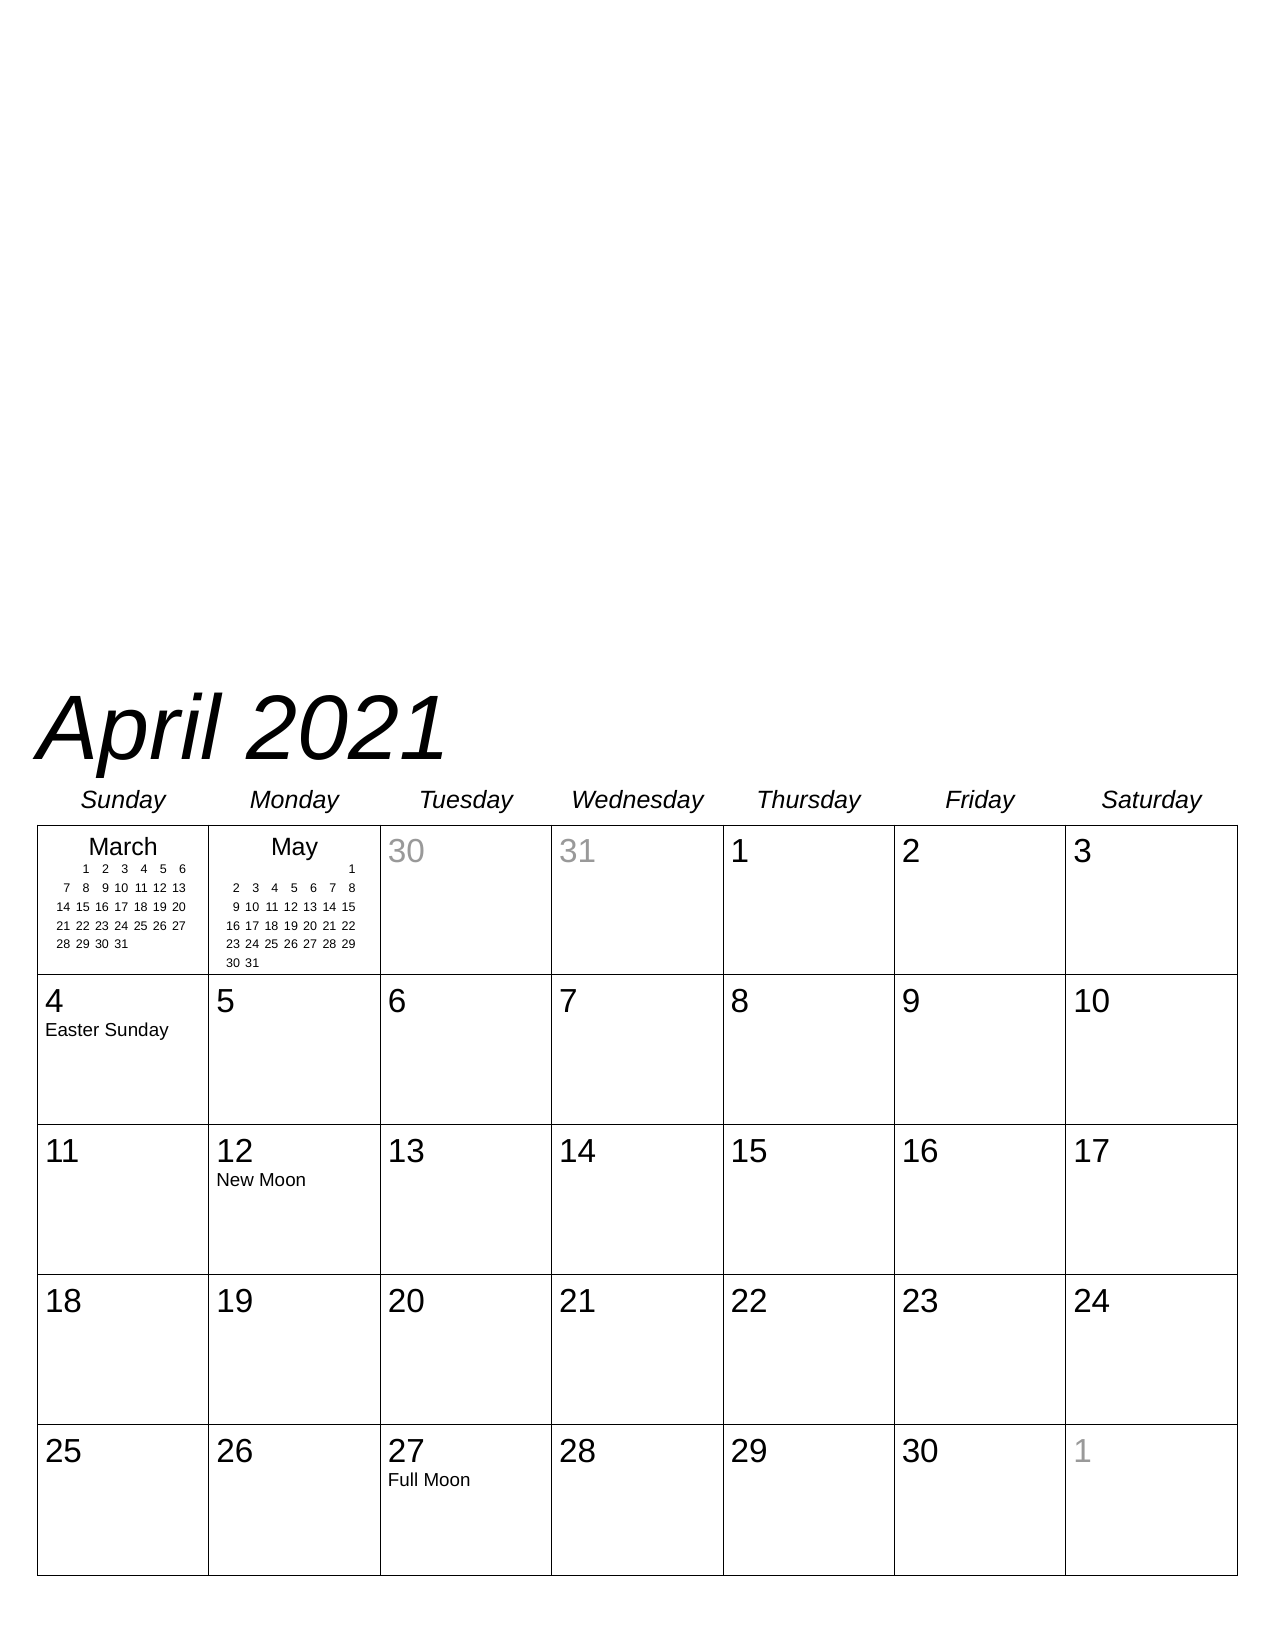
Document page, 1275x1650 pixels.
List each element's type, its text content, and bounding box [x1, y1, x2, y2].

table_cell [70, 956, 90, 975]
table_header 3 [1066, 826, 1237, 974]
table_cell 20 [167, 900, 186, 919]
table_cell 23 [895, 1275, 1065, 1424]
table_header March [38, 826, 208, 974]
table_cell [128, 938, 148, 956]
table_cell [336, 956, 356, 975]
table_cell 15 [70, 900, 90, 919]
table_cell 30 [221, 956, 240, 975]
table_header [240, 863, 259, 881]
table_header 1 [70, 863, 90, 881]
table_cell 21 [552, 1275, 723, 1424]
table_cell 7 [51, 881, 70, 900]
table_cell [167, 938, 186, 956]
table_header 3 [109, 863, 128, 881]
table_cell [90, 956, 109, 975]
table_cell 23 [90, 919, 109, 938]
table_cell 13 [298, 900, 317, 919]
table_cell 28 [317, 938, 336, 956]
table_cell 8 [724, 975, 894, 1124]
table_cell 2 [221, 881, 240, 900]
table_cell 17 [109, 900, 128, 919]
table_cell 25 [38, 1425, 208, 1575]
table_header [317, 863, 336, 881]
table_cell 10 [1066, 975, 1237, 1124]
table_header [279, 863, 298, 881]
table_cell 30 [895, 1425, 1065, 1575]
table_cell 19 [148, 900, 167, 919]
table_header 30 [381, 826, 551, 974]
table_cell [128, 956, 148, 975]
table_cell 11 [38, 1125, 208, 1274]
table_cell 17 [1066, 1125, 1237, 1274]
table_cell 5 [279, 881, 298, 900]
table_header May [209, 826, 380, 974]
table_cell 5 [209, 975, 380, 1124]
table_cell 20 [298, 919, 317, 938]
table_cell 3 [240, 881, 259, 900]
table_cell 13 [381, 1125, 551, 1274]
table_header 1 [336, 863, 356, 881]
table_cell 26 [148, 919, 167, 938]
table_cell 22 [724, 1275, 894, 1424]
table_cell 7 [552, 975, 723, 1124]
table_cell 31 [109, 938, 128, 956]
table_cell 28 [51, 938, 70, 956]
table_cell 27 [167, 919, 186, 938]
table_header Thursday [723, 779, 895, 824]
table_cell 14 [552, 1125, 723, 1274]
table_cell 23 [221, 938, 240, 956]
table_cell 21 [317, 919, 336, 938]
table_cell 10 [109, 881, 128, 900]
table_cell 24 [1066, 1275, 1237, 1424]
table_cell [51, 956, 70, 975]
table_cell 21 [51, 919, 70, 938]
table_cell 4 [259, 881, 279, 900]
table_cell 9 [90, 881, 109, 900]
table_cell 31 [240, 956, 259, 975]
table_cell [148, 938, 167, 956]
table_cell [259, 956, 279, 975]
table_cell 27 Full Moon [381, 1425, 551, 1575]
table_cell 16 [90, 900, 109, 919]
table_cell 6 [381, 975, 551, 1124]
table_cell 6 [298, 881, 317, 900]
table_cell 12 [148, 881, 167, 900]
table_cell [167, 956, 186, 975]
table_header Tuesday [380, 779, 552, 824]
table_header [259, 863, 279, 881]
table_cell 12 [279, 900, 298, 919]
table_cell [317, 956, 336, 975]
table_cell 14 [51, 900, 70, 919]
table_cell 4 Easter Sunday [38, 975, 208, 1124]
table_cell 25 [128, 919, 148, 938]
table_header 4 [128, 863, 148, 881]
table_header Friday [895, 779, 1066, 824]
table_header 2 [895, 826, 1065, 974]
table_cell 13 [167, 881, 186, 900]
table_cell [279, 956, 298, 975]
table_cell 1 [1066, 1425, 1237, 1575]
table_header Monday [209, 779, 380, 824]
table_cell 15 [336, 900, 356, 919]
table_header Sunday [38, 779, 209, 824]
table_header [298, 863, 317, 881]
table_header 1 [724, 826, 894, 974]
table_cell 29 [336, 938, 356, 956]
table_cell 9 [221, 900, 240, 919]
table_cell 15 [724, 1125, 894, 1274]
title April 2021 [37, 660, 1238, 797]
table_cell 22 [70, 919, 90, 938]
table_cell 8 [336, 881, 356, 900]
table_cell 19 [209, 1275, 380, 1424]
table_cell 12 New Moon [209, 1125, 380, 1274]
table_cell 7 [317, 881, 336, 900]
table_cell 18 [128, 900, 148, 919]
table_cell 18 [38, 1275, 208, 1424]
table_header 2 [90, 863, 109, 881]
table_cell 9 [895, 975, 1065, 1124]
table_cell 25 [259, 938, 279, 956]
table_header 6 [167, 863, 186, 881]
table_cell 30 [90, 938, 109, 956]
table_cell 26 [209, 1425, 380, 1575]
table_header [51, 863, 70, 881]
table_cell 29 [70, 938, 90, 956]
table_cell 14 [317, 900, 336, 919]
table_cell 27 [298, 938, 317, 956]
table_header Saturday [1066, 779, 1238, 824]
table_cell [109, 956, 128, 975]
table_cell 19 [279, 919, 298, 938]
table_cell 18 [259, 919, 279, 938]
table_cell 11 [259, 900, 279, 919]
table_cell 8 [70, 881, 90, 900]
table_cell [298, 956, 317, 975]
table_cell 29 [724, 1425, 894, 1575]
table_cell 11 [128, 881, 148, 900]
table_header Wednesday [552, 779, 723, 824]
table_cell [148, 956, 167, 975]
table_cell 26 [279, 938, 298, 956]
table_cell 16 [221, 919, 240, 938]
table_cell 10 [240, 900, 259, 919]
table_cell 20 [381, 1275, 551, 1424]
table_cell 16 [895, 1125, 1065, 1274]
table_cell 22 [336, 919, 356, 938]
table_cell 24 [240, 938, 259, 956]
table_header [221, 863, 240, 881]
table_cell 17 [240, 919, 259, 938]
table_header 5 [148, 863, 167, 881]
table_cell 24 [109, 919, 128, 938]
table_cell 28 [552, 1425, 723, 1575]
table_header 31 [552, 826, 723, 974]
